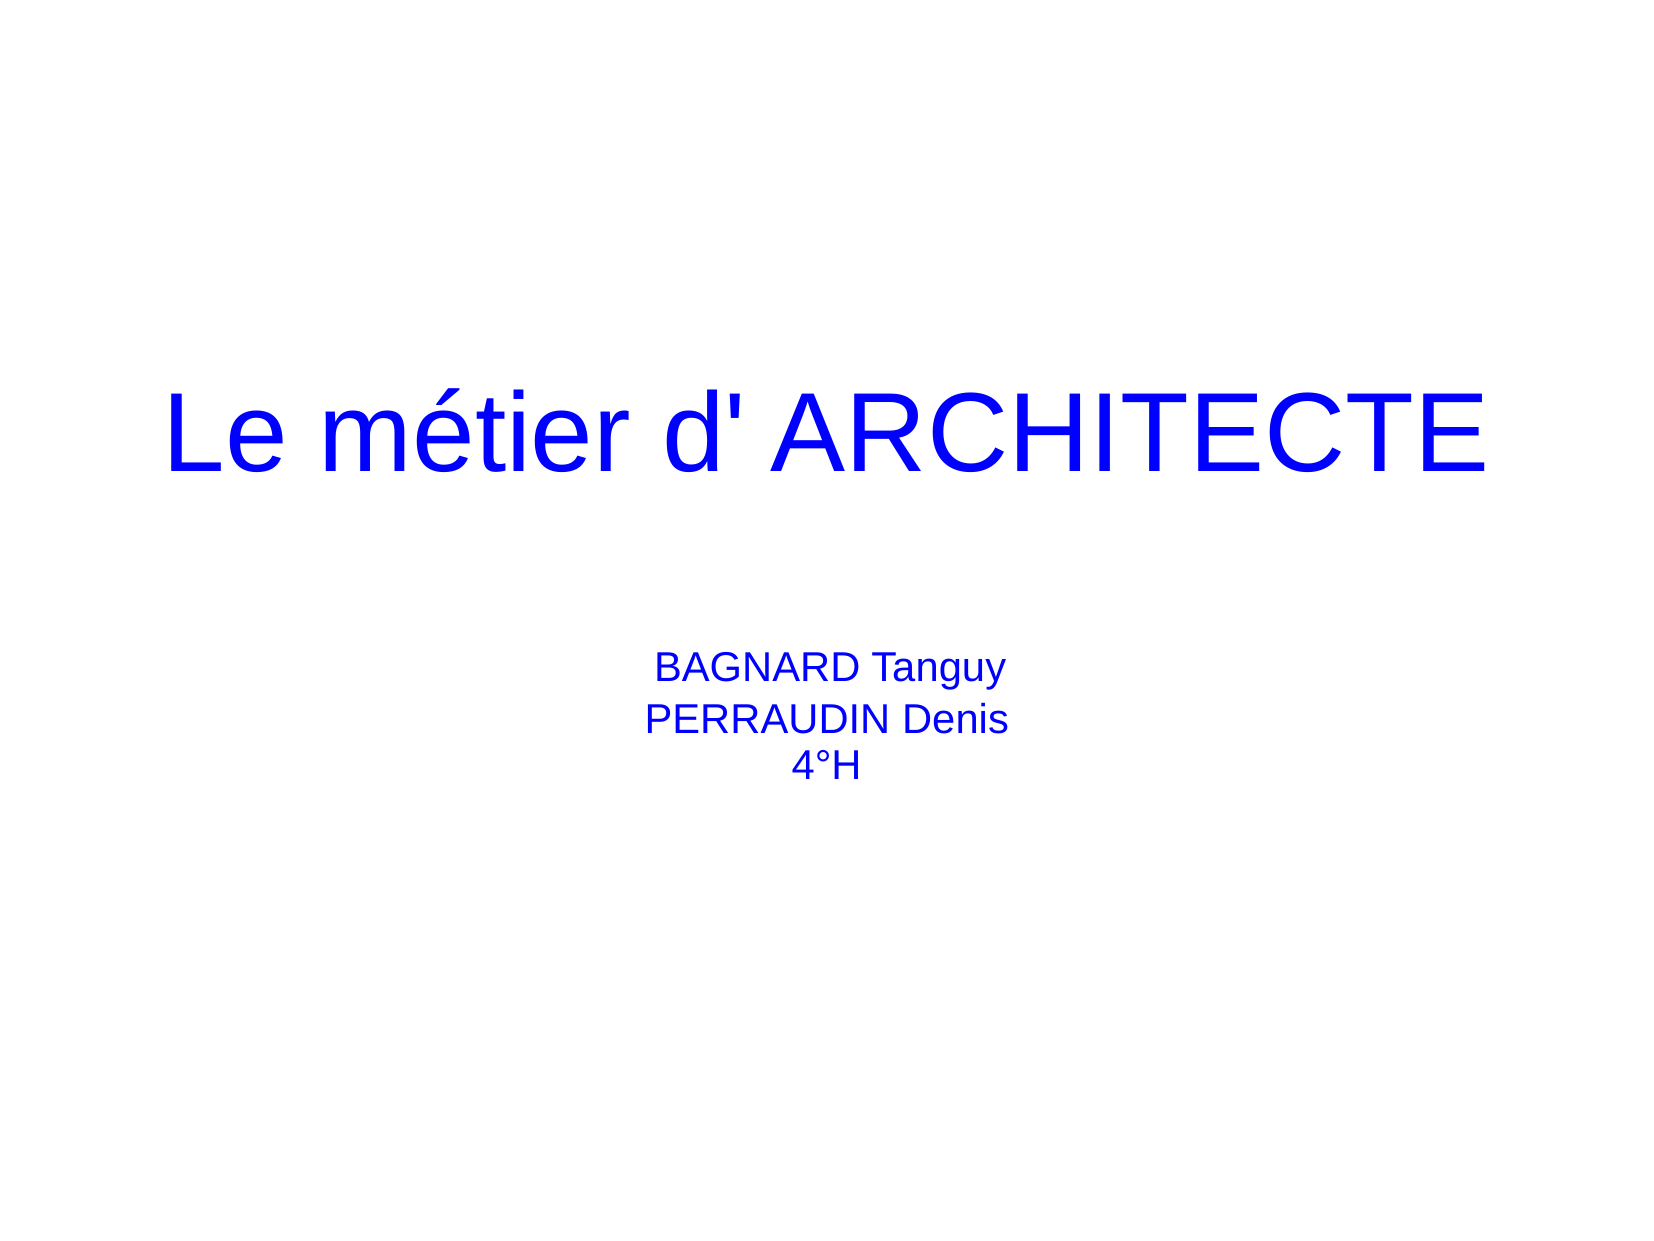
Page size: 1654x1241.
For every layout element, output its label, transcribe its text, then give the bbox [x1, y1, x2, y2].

subtitle Le métier d' ARCHITECTE BAGNARD Tanguy PERRAUDIN Denis 4°H [82, 49, 1571, 1109]
